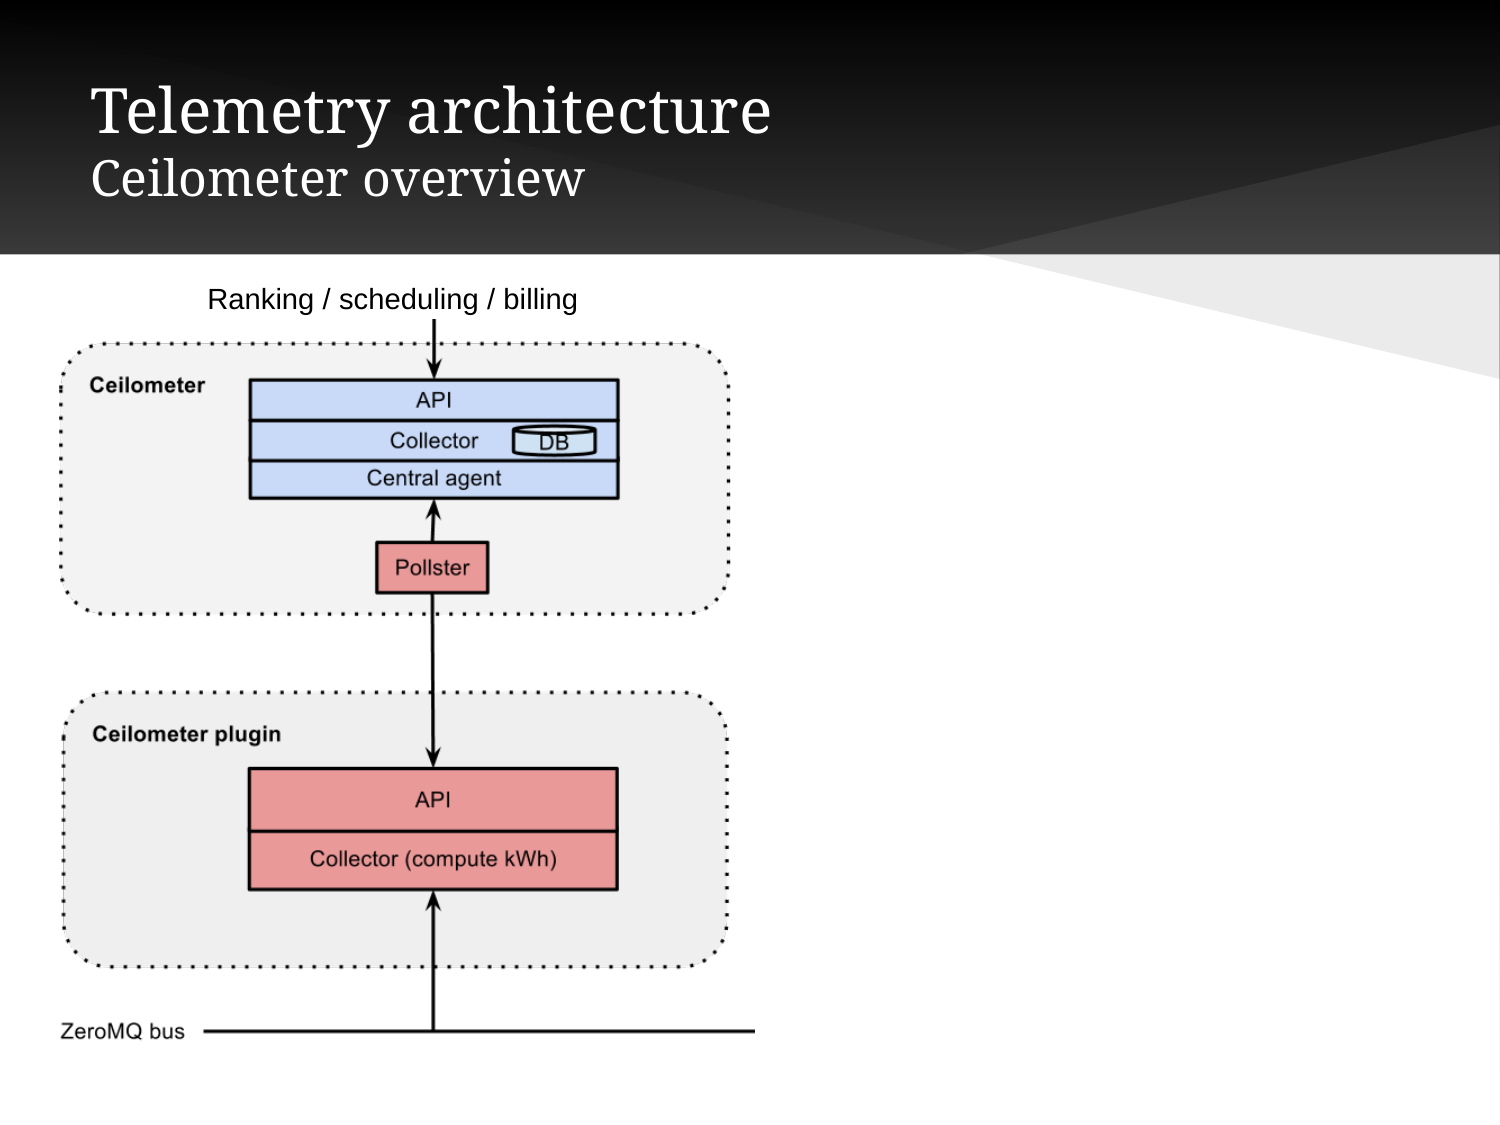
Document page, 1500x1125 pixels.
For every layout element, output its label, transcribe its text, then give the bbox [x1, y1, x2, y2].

text_box Ranking / scheduling / billing [71, 265, 723, 312]
title Telemetry architecture Ceilometer overview [75, 45, 1425, 233]
picture [40, 319, 755, 1064]
